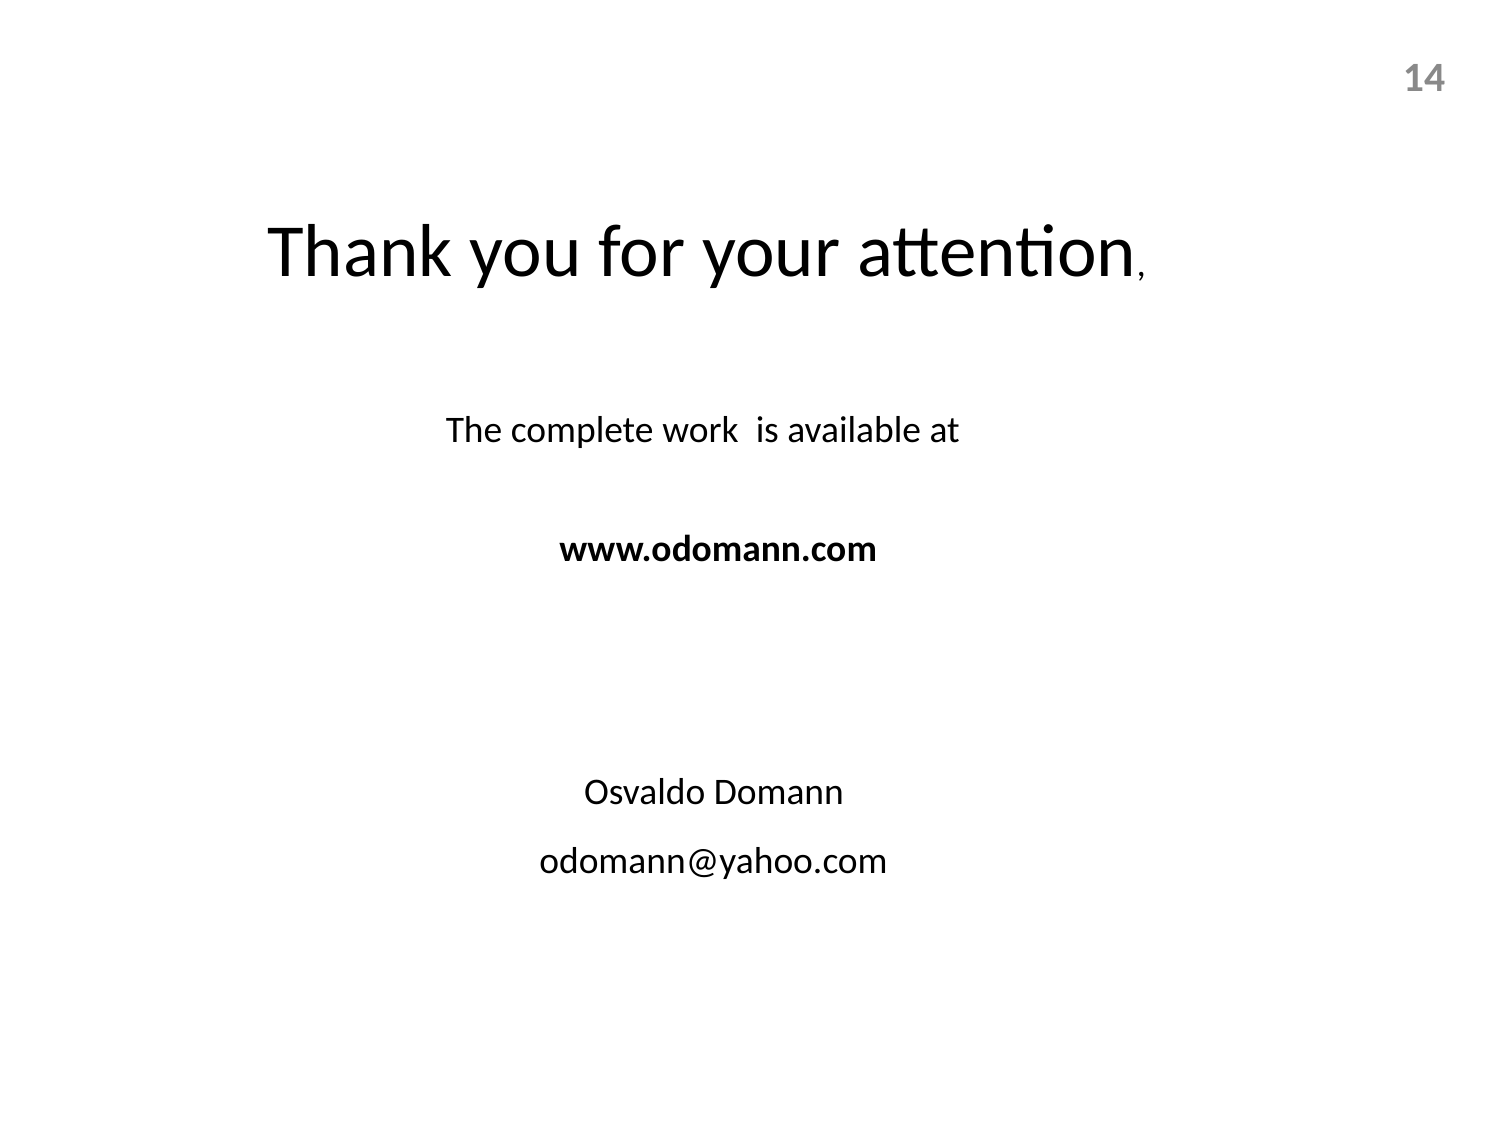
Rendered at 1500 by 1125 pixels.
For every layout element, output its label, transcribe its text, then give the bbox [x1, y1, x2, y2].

text_box Thank you for your attention, [252, 193, 1180, 300]
text_box odomann@yahoo.com [524, 829, 907, 890]
text_box The complete work is available at [430, 397, 990, 458]
text_box [1387, 42, 1467, 103]
text_box www.odomann.com [544, 516, 895, 578]
text_box Osvaldo Domann [569, 759, 863, 820]
